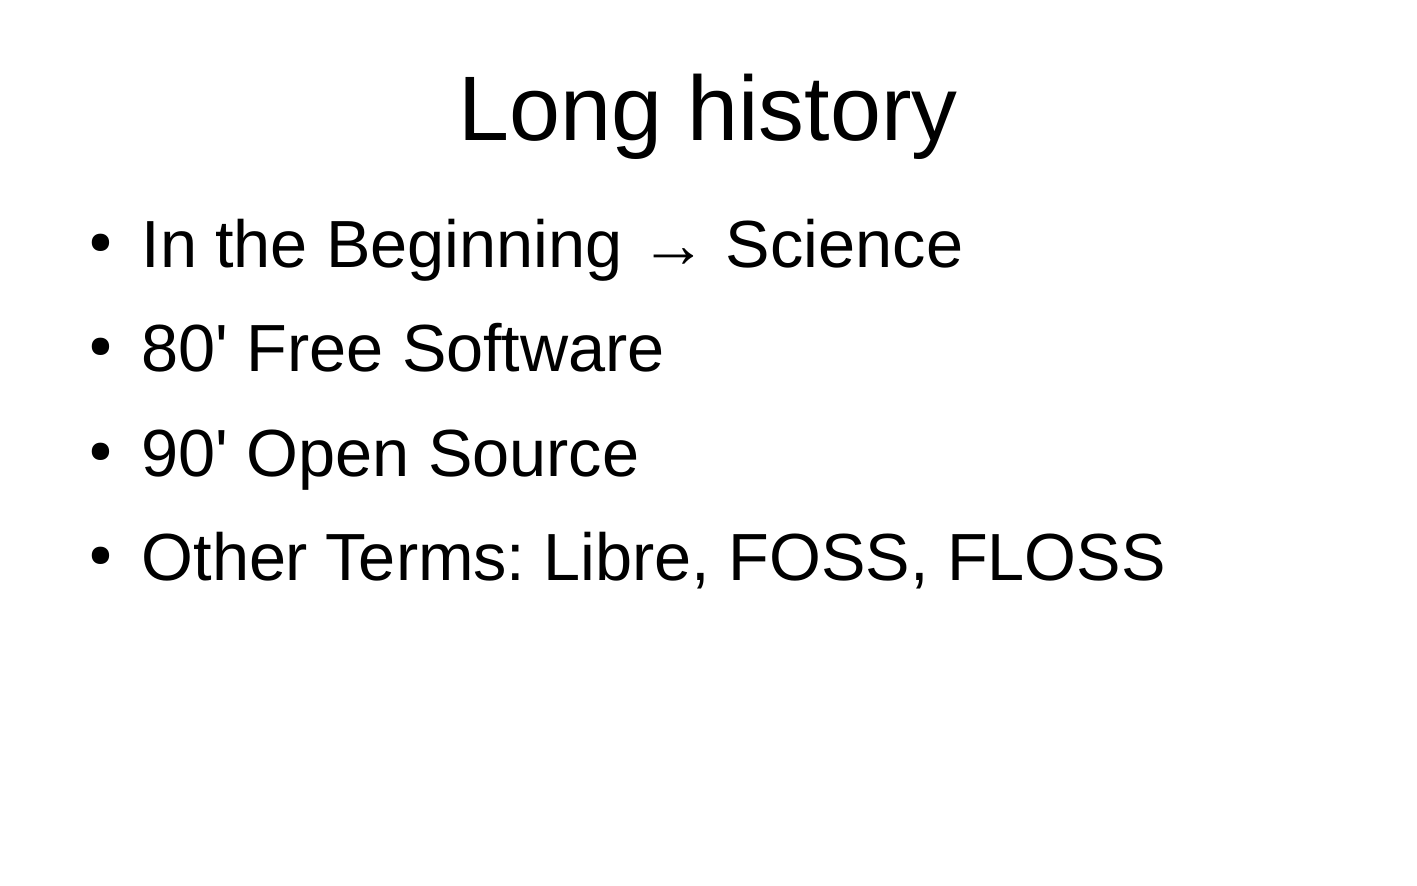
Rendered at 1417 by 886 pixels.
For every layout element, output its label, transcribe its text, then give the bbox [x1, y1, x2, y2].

list In the Beginning → Science 80' Free Software 90' Open Source Other Terms: Libre, FOSS, FLOSS [70, 207, 1318, 721]
title Long history [70, 35, 1346, 184]
